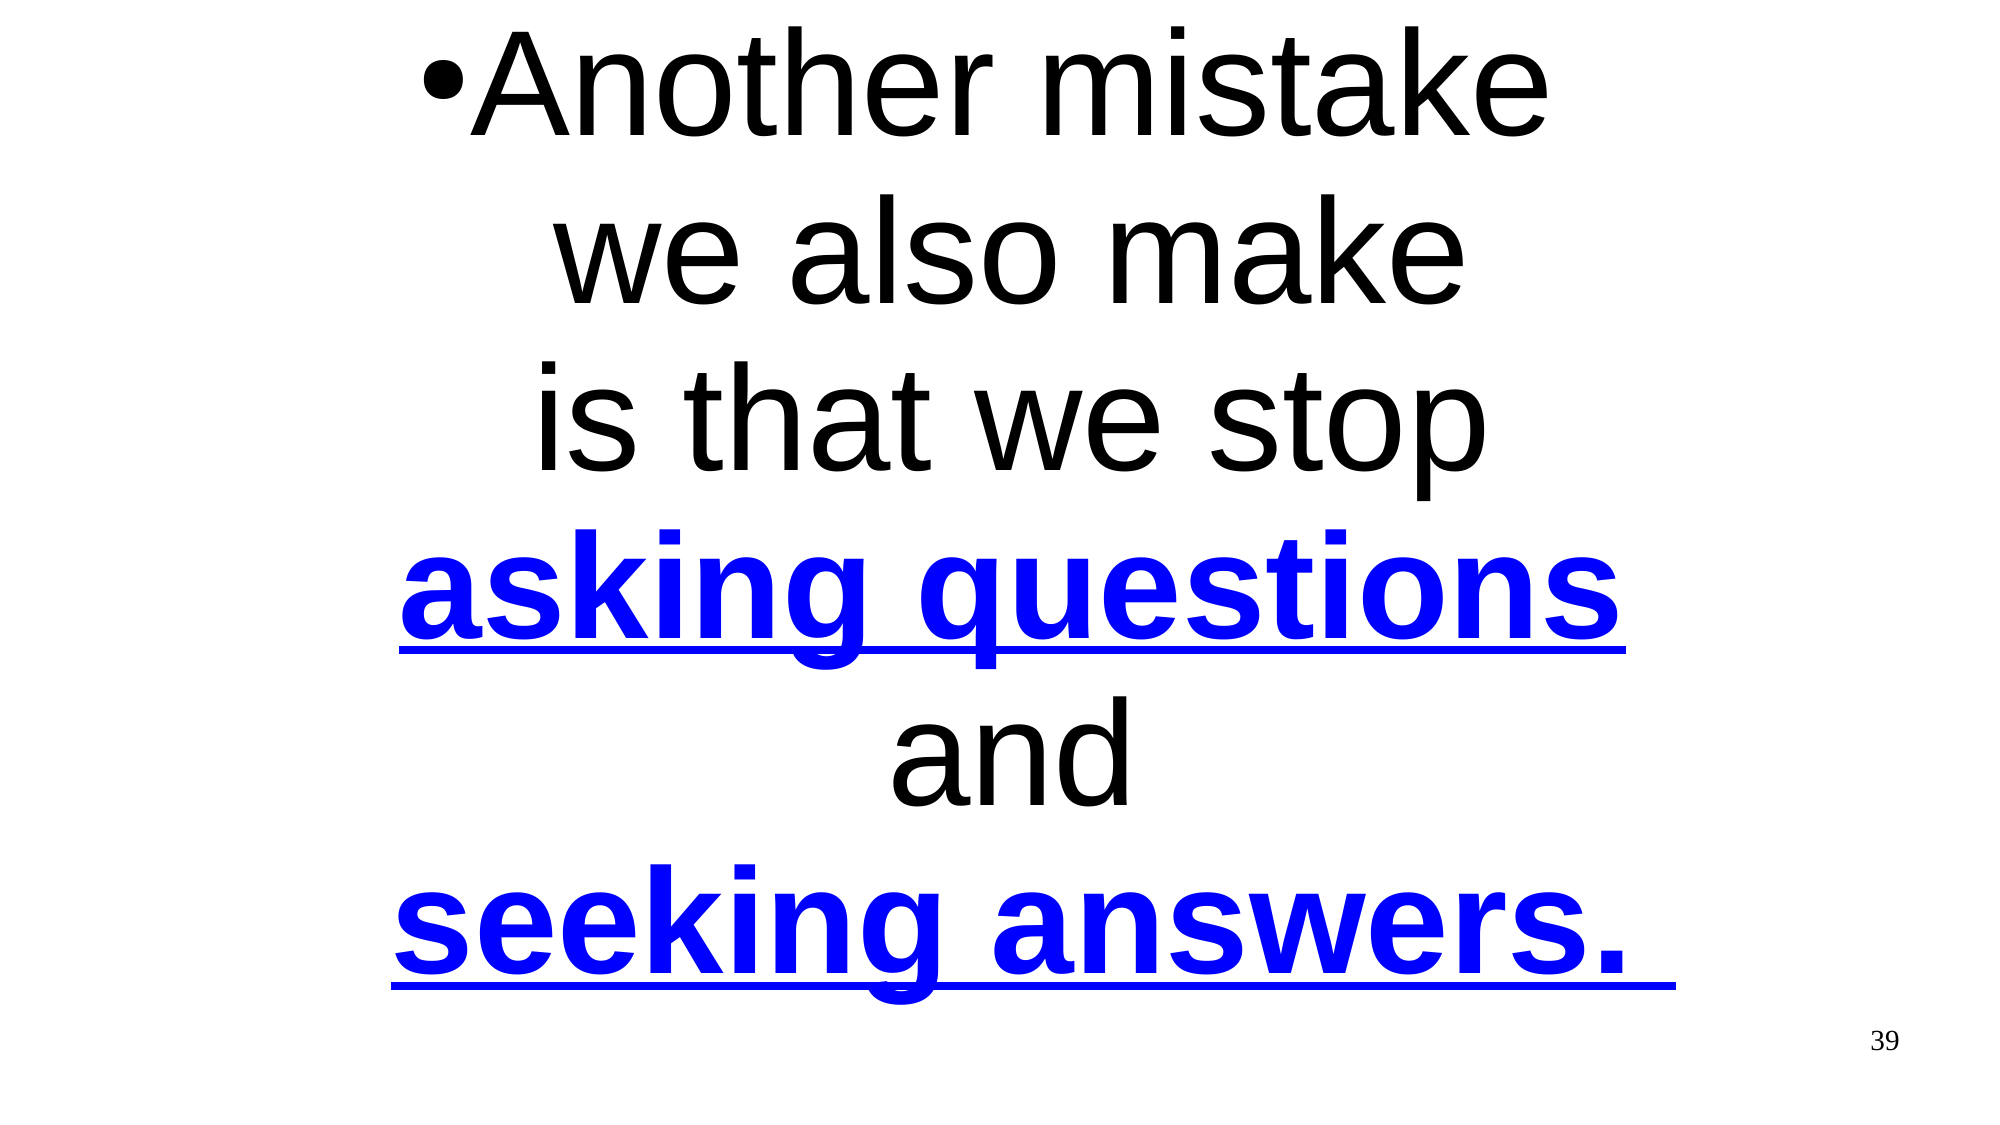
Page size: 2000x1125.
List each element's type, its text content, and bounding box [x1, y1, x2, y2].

list Another mistake we also make is that we stop asking questions and seeking answers. [0, 0, 1996, 1123]
